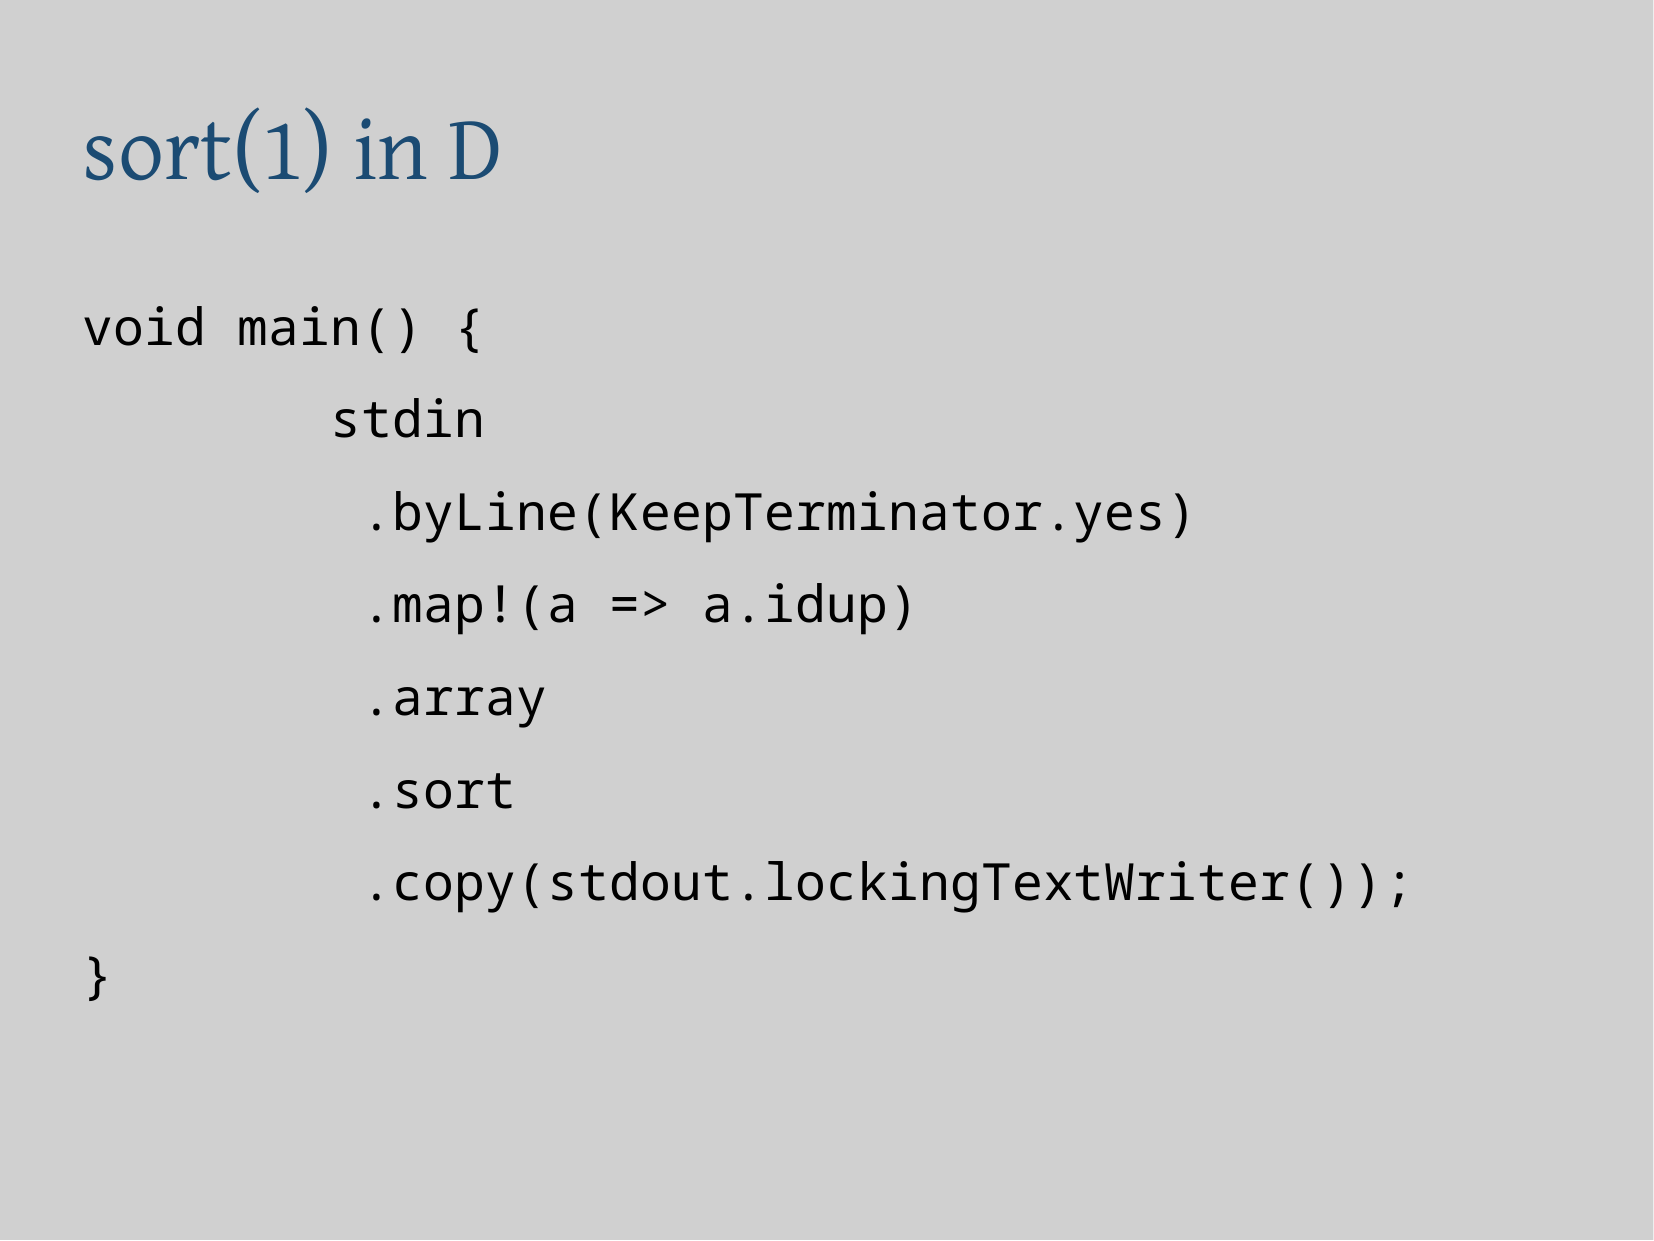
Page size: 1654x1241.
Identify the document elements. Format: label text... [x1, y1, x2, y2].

list void main() { stdin .byLine(KeepTerminator.yes) .map!(a => a.idup) .array .sort .copy(stdout.lockingTextWriter()); } [82, 290, 1571, 1010]
title sort(1) in D [82, 49, 1571, 257]
